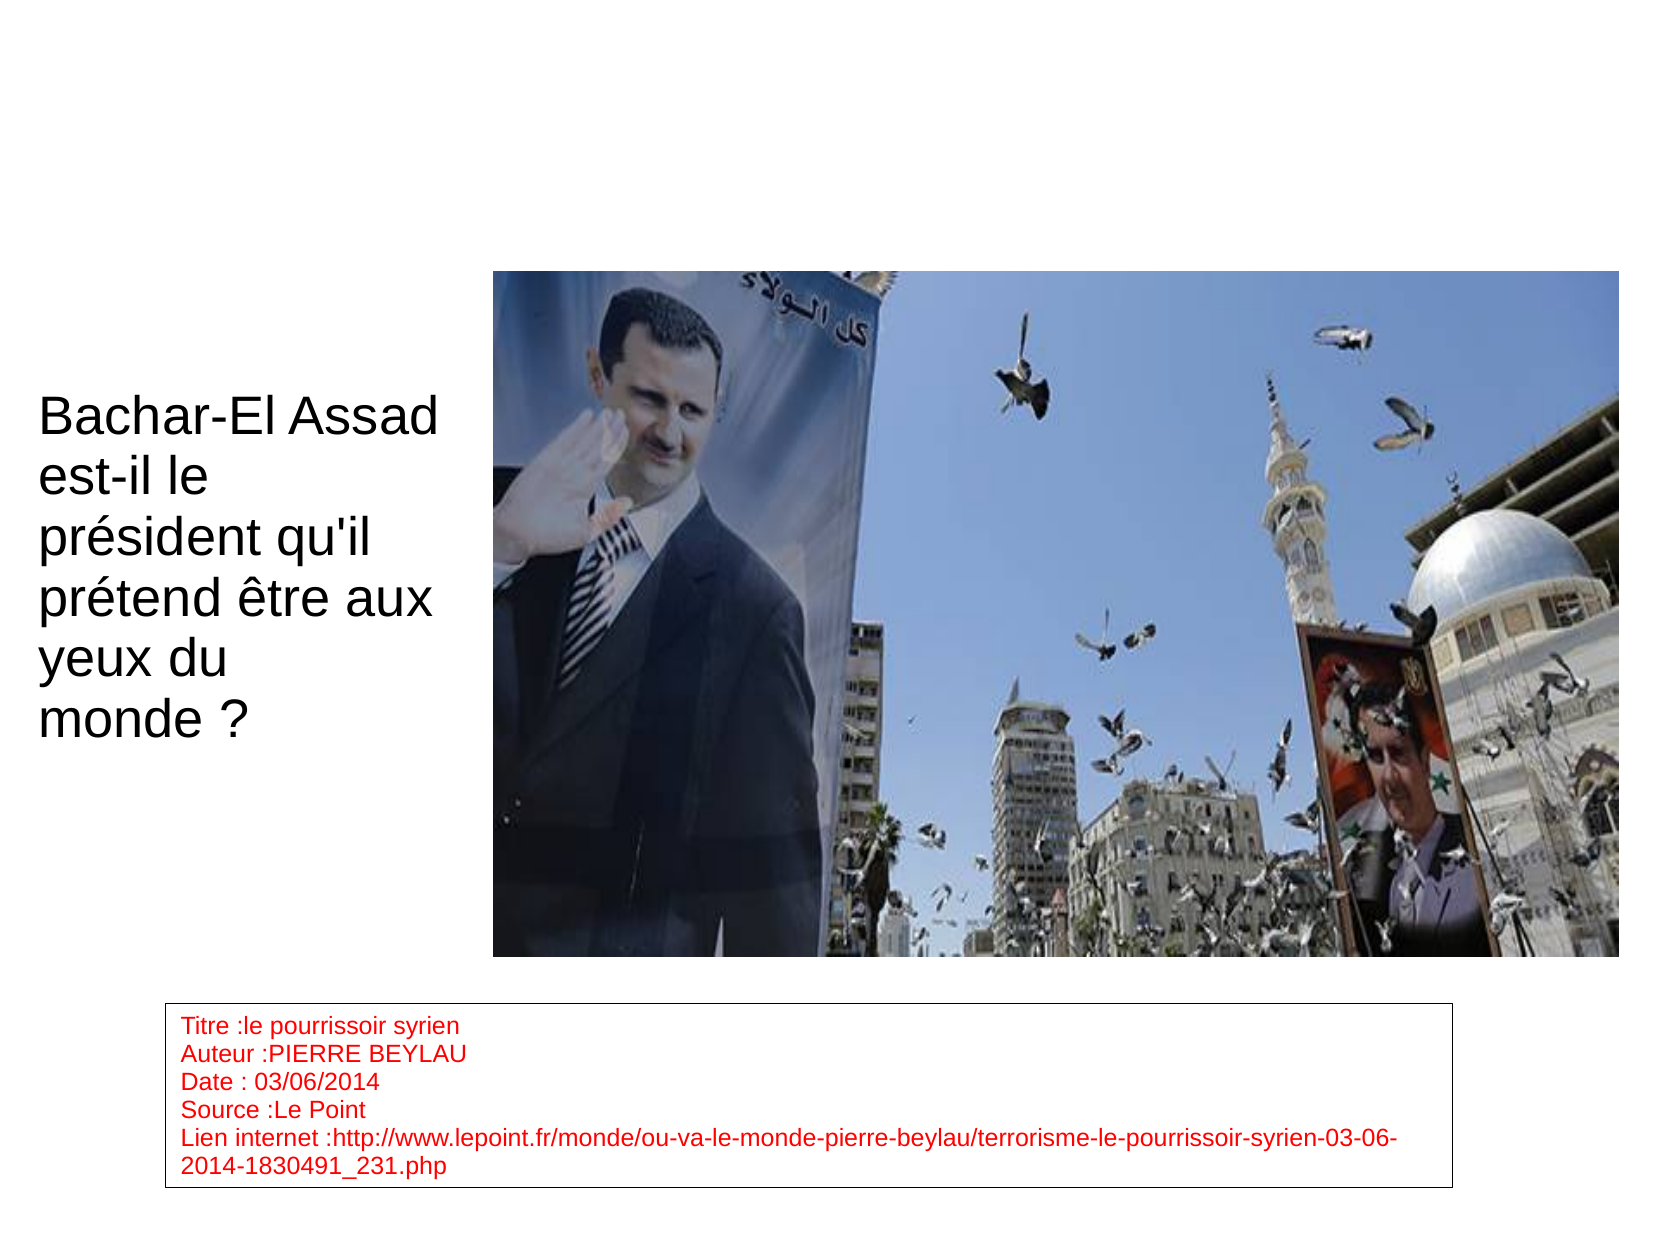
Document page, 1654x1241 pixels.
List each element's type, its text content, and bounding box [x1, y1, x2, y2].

text_box Bachar-El Assad est-il le président qu'il prétend être aux yeux du monde ? [23, 377, 461, 756]
text_box Titre :le pourrissoir syrien Auteur :PIERRE BEYLAU Date : 03/06/2014 Source :Le Point Lien internet :http://www.lepoint.fr/monde/ou-va-le-monde-pierre-beylau/terrorisme-le-pourrissoir-syrien-03-06-2014-1830491_231.php [165, 1003, 1453, 1188]
picture [493, 271, 1619, 957]
